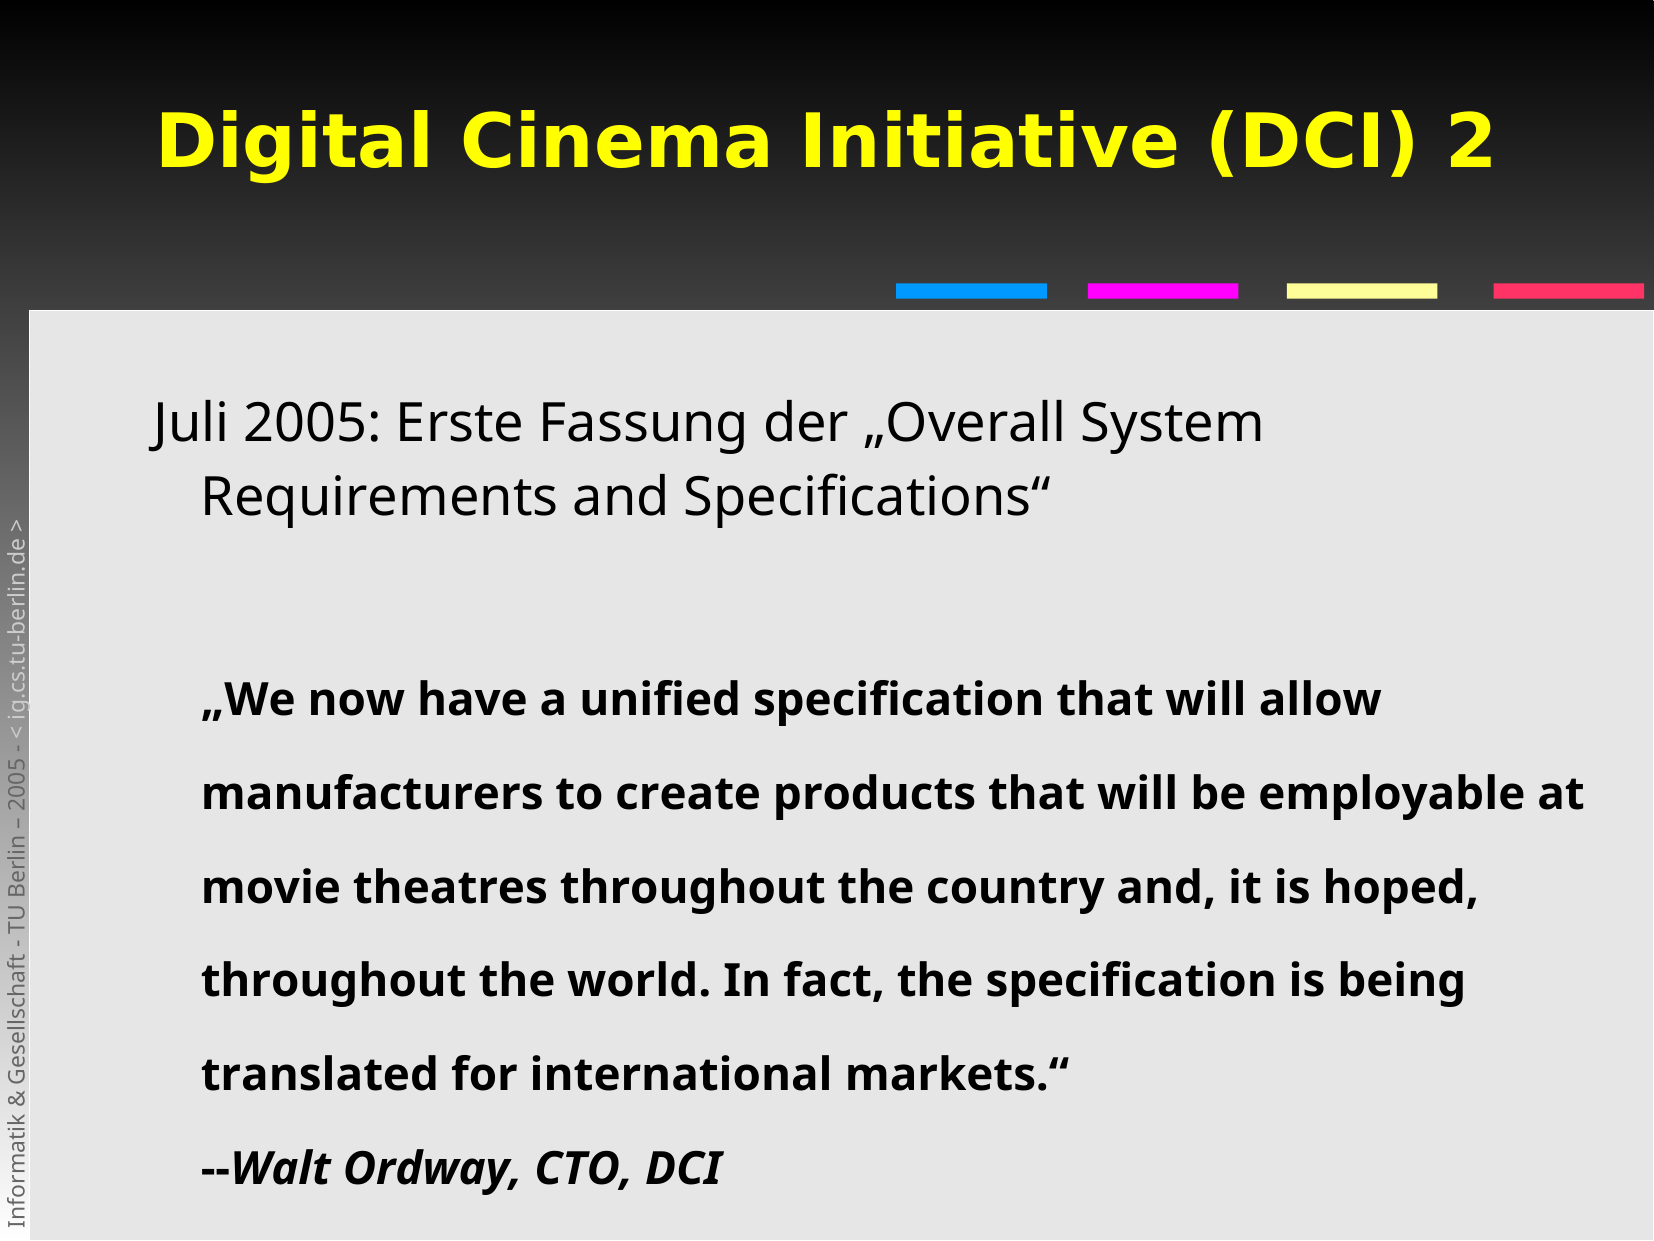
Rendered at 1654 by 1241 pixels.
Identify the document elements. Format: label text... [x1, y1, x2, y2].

title Digital Cinema Initiative (DCI) 2 [88, 37, 1565, 246]
list Juli 2005: Erste Fassung der „Overall System Requirements and Specifications“ „We now have a unified specification that will allow manufacturers to create products that will be employable at movie theatres throughout the country and, it is hoped, throughout the world. In fact, the specification is being translated for international markets.“ --Walt Ordway, CTO, DCI [59, 383, 1595, 1182]
